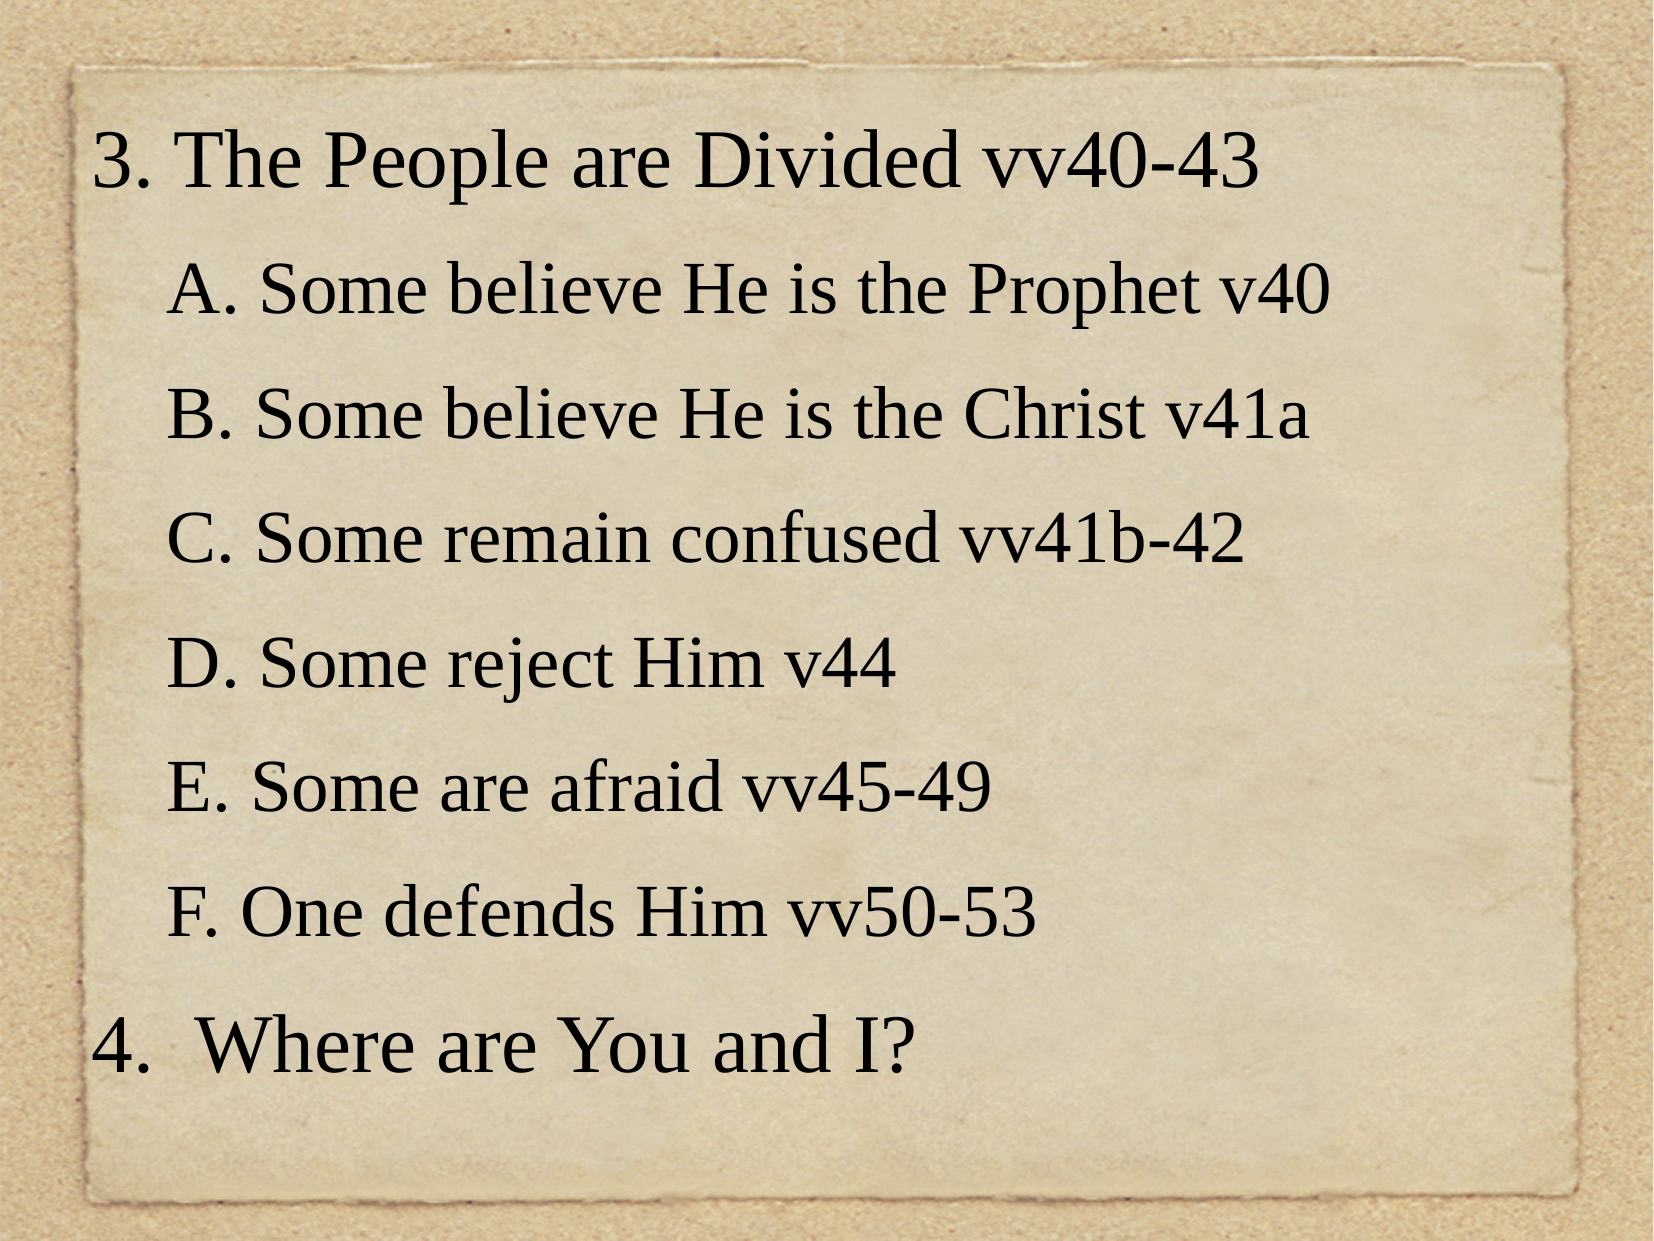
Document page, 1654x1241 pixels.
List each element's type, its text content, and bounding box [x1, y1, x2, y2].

picture [0, 0, 1654, 1241]
text_box 3. The People are Divided vv40-43 A. Some believe He is the Prophet v40 B. Some believe He is the Christ v41a C. Some remain confused vv41b-42 D. Some reject Him v44 E. Some are afraid vv45-49 F. One defends Him vv50-53 4. Where are You and I? [77, 60, 1640, 1056]
